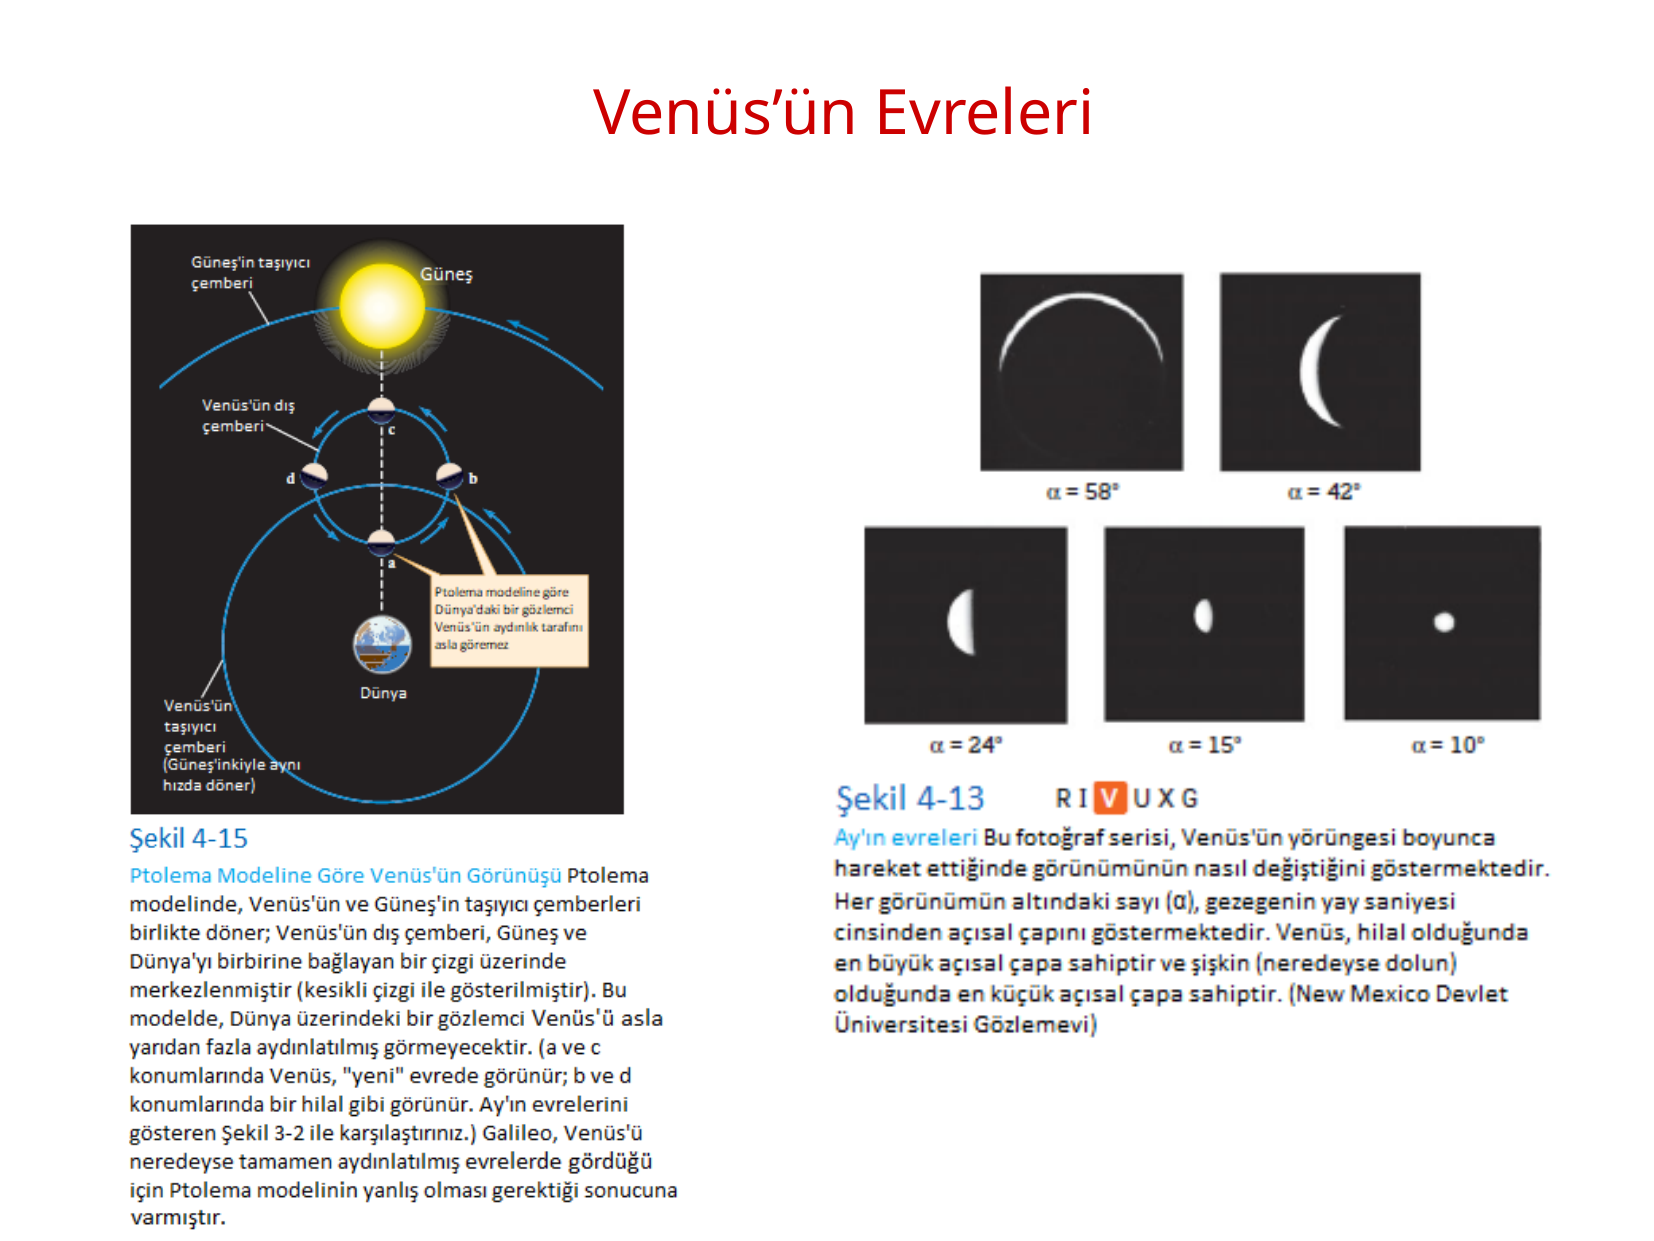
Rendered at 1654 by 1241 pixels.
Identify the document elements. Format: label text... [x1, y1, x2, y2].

title Venüs’ün Evreleri [82, 43, 1571, 176]
picture [120, 209, 691, 1239]
picture [825, 254, 1561, 1052]
